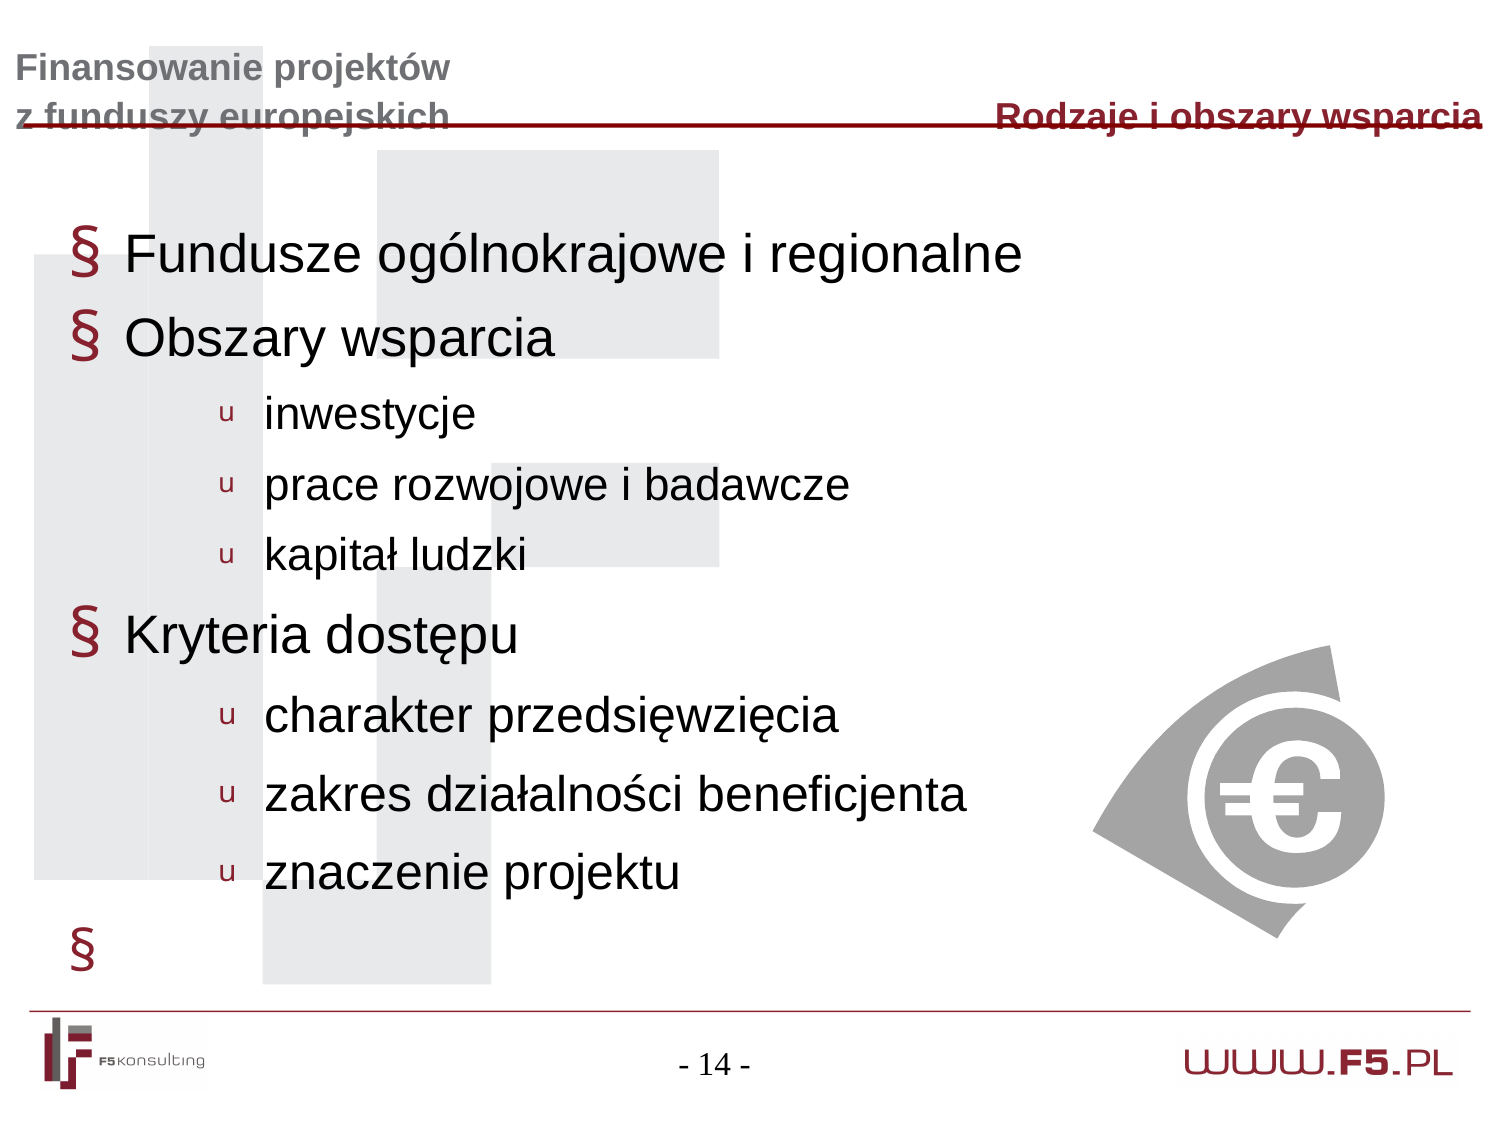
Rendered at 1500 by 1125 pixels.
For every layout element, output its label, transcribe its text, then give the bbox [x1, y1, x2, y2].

text_box - - [655, 1034, 774, 1091]
list Fundusze ogólnokrajowe i regionalne Obszary wsparcia inwestycje prace rozwojowe i badawcze kapitał ludzki Kryteria dostępu charakter przedsięwzięcia zakres działalności beneficjenta znaczenie projektu [53, 204, 1436, 917]
title Finansowanie projektów z funduszy europejskich Rodzaje i obszary wsparcia [0, 31, 1500, 126]
picture [1092, 645, 1385, 939]
